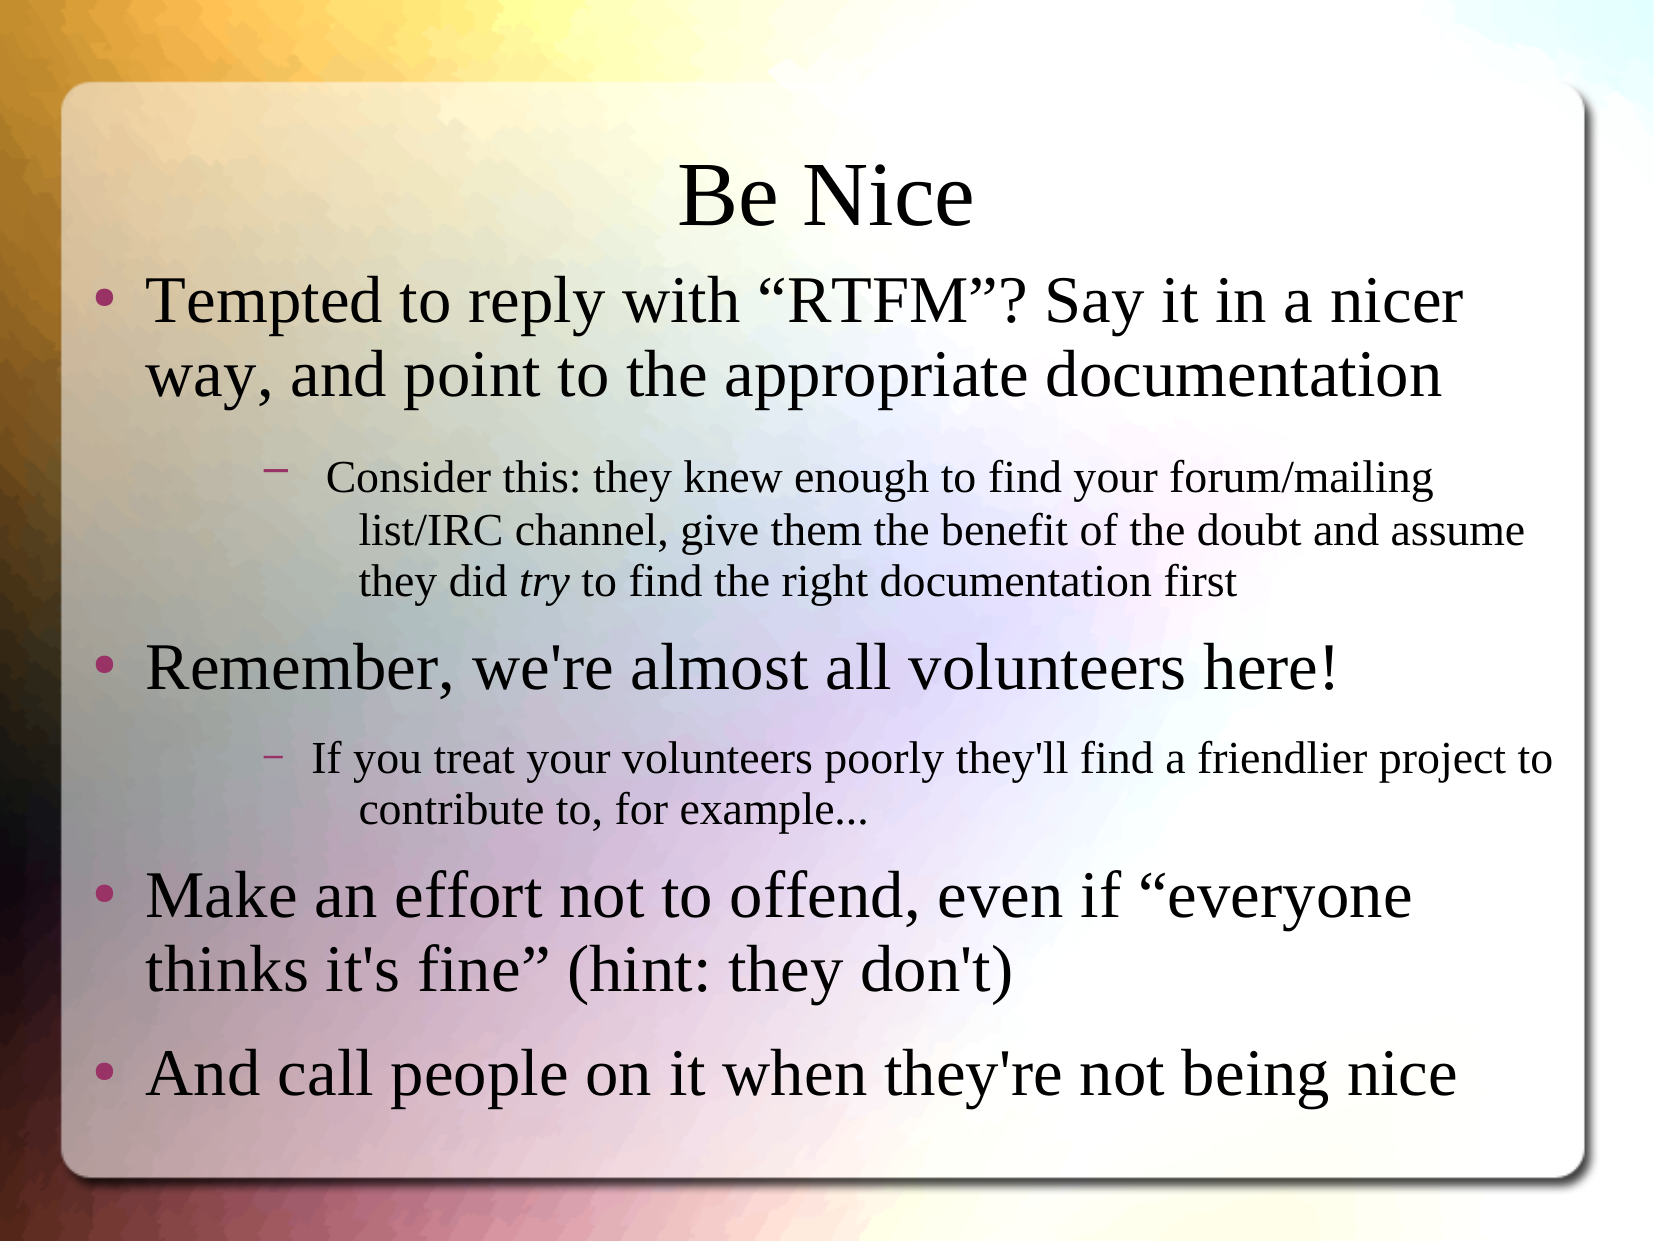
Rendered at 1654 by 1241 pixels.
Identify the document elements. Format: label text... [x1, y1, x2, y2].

title Be Nice [82, 98, 1571, 262]
list Tempted to reply with “RTFM”? Say it in a nicer way, and point to the appropriate documentation Consider this: they knew enough to find your forum/mailing list/IRC channel, give them the benefit of the doubt and assume they did try to find the right documentation first Remember, we're almost all volunteers here! If you treat your volunteers poorly they'll find a friendlier project to contribute to, for example... Make an effort not to offend, even if “everyone thinks it's fine” (hint: they don't) And call people on it when they're not being nice [75, 262, 1571, 1173]
picture [0, 0, 1654, 1241]
